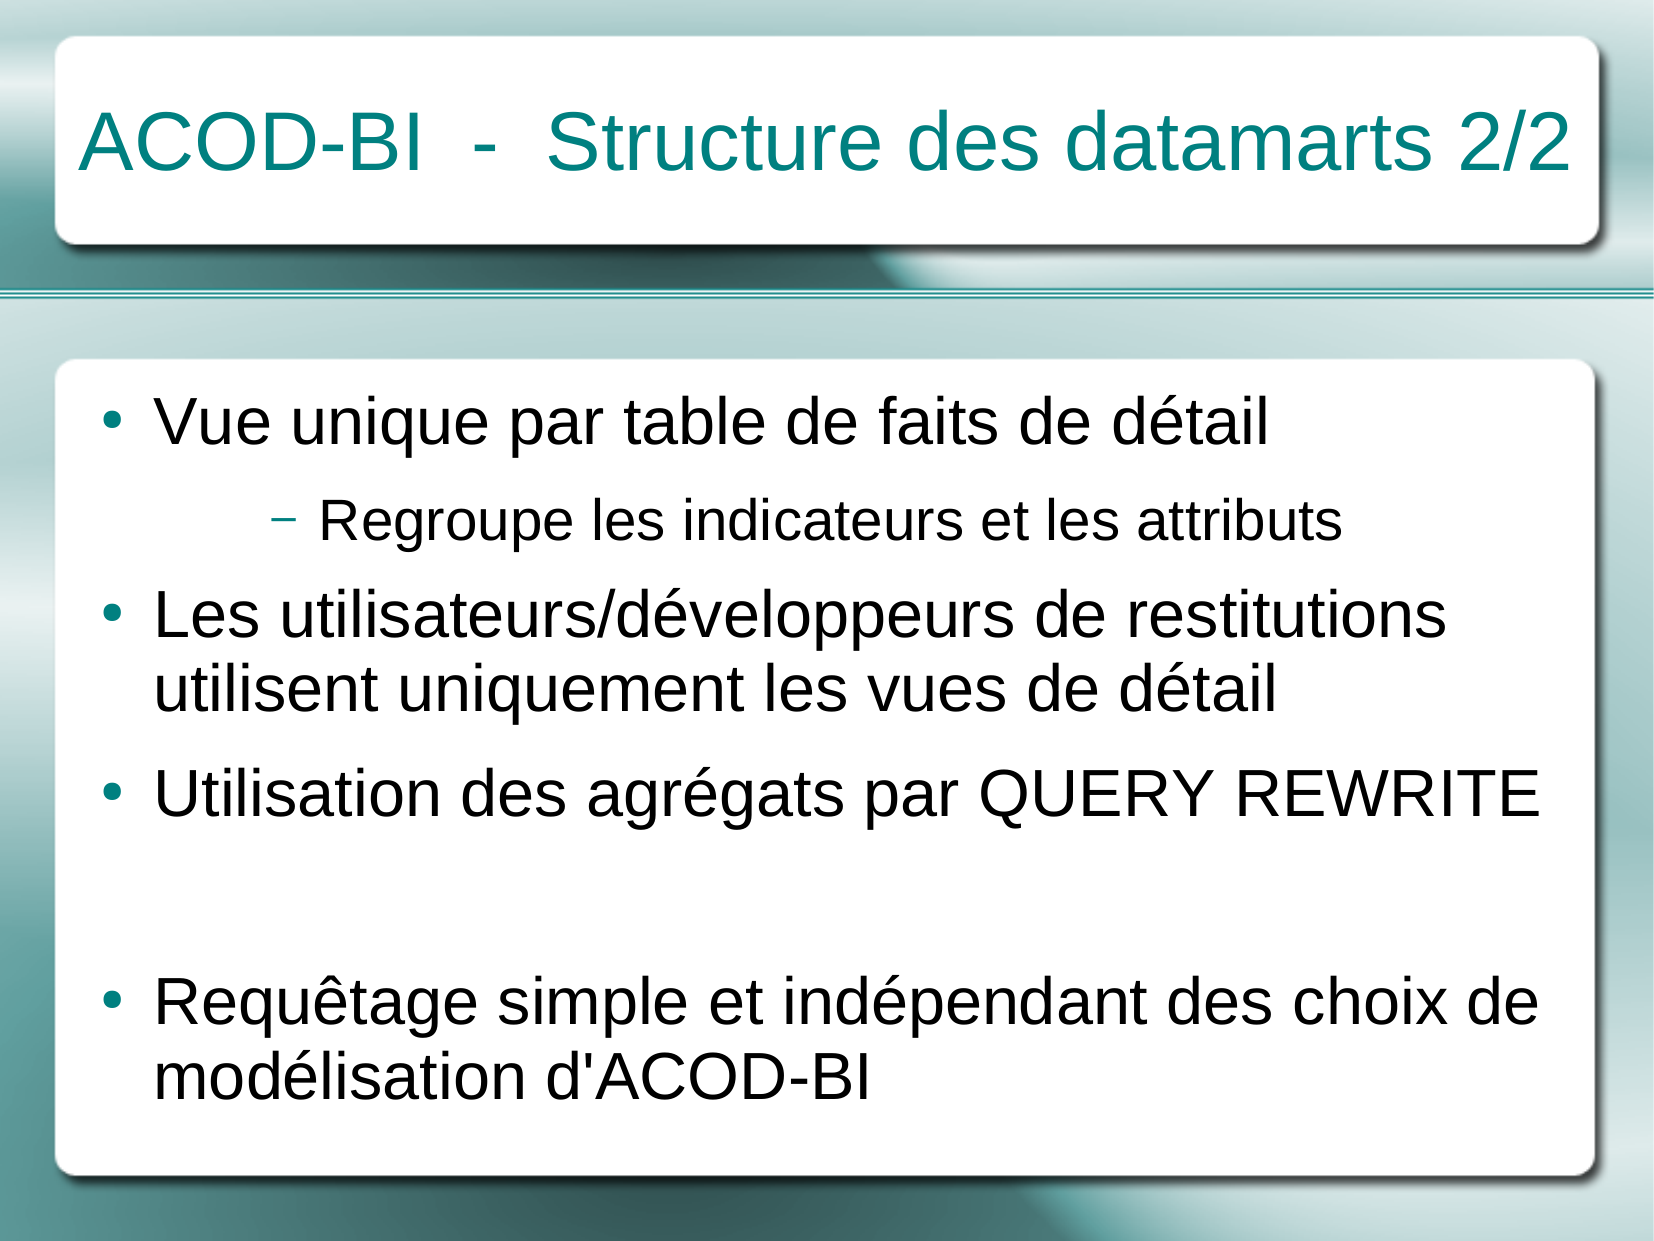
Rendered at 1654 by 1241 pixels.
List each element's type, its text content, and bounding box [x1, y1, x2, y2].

picture [0, 0, 1654, 1241]
list Vue unique par table de faits de détail Regroupe les indicateurs et les attributs Les utilisateurs/développeurs de restitutions utilisent uniquement les vues de détail Utilisation des agrégats par QUERY REWRITE Requêtage simple et indépendant des choix de modélisation d'ACOD-BI [82, 383, 1571, 1162]
title ACOD-BI - Structure des datamarts 2/2 [59, 37, 1595, 245]
